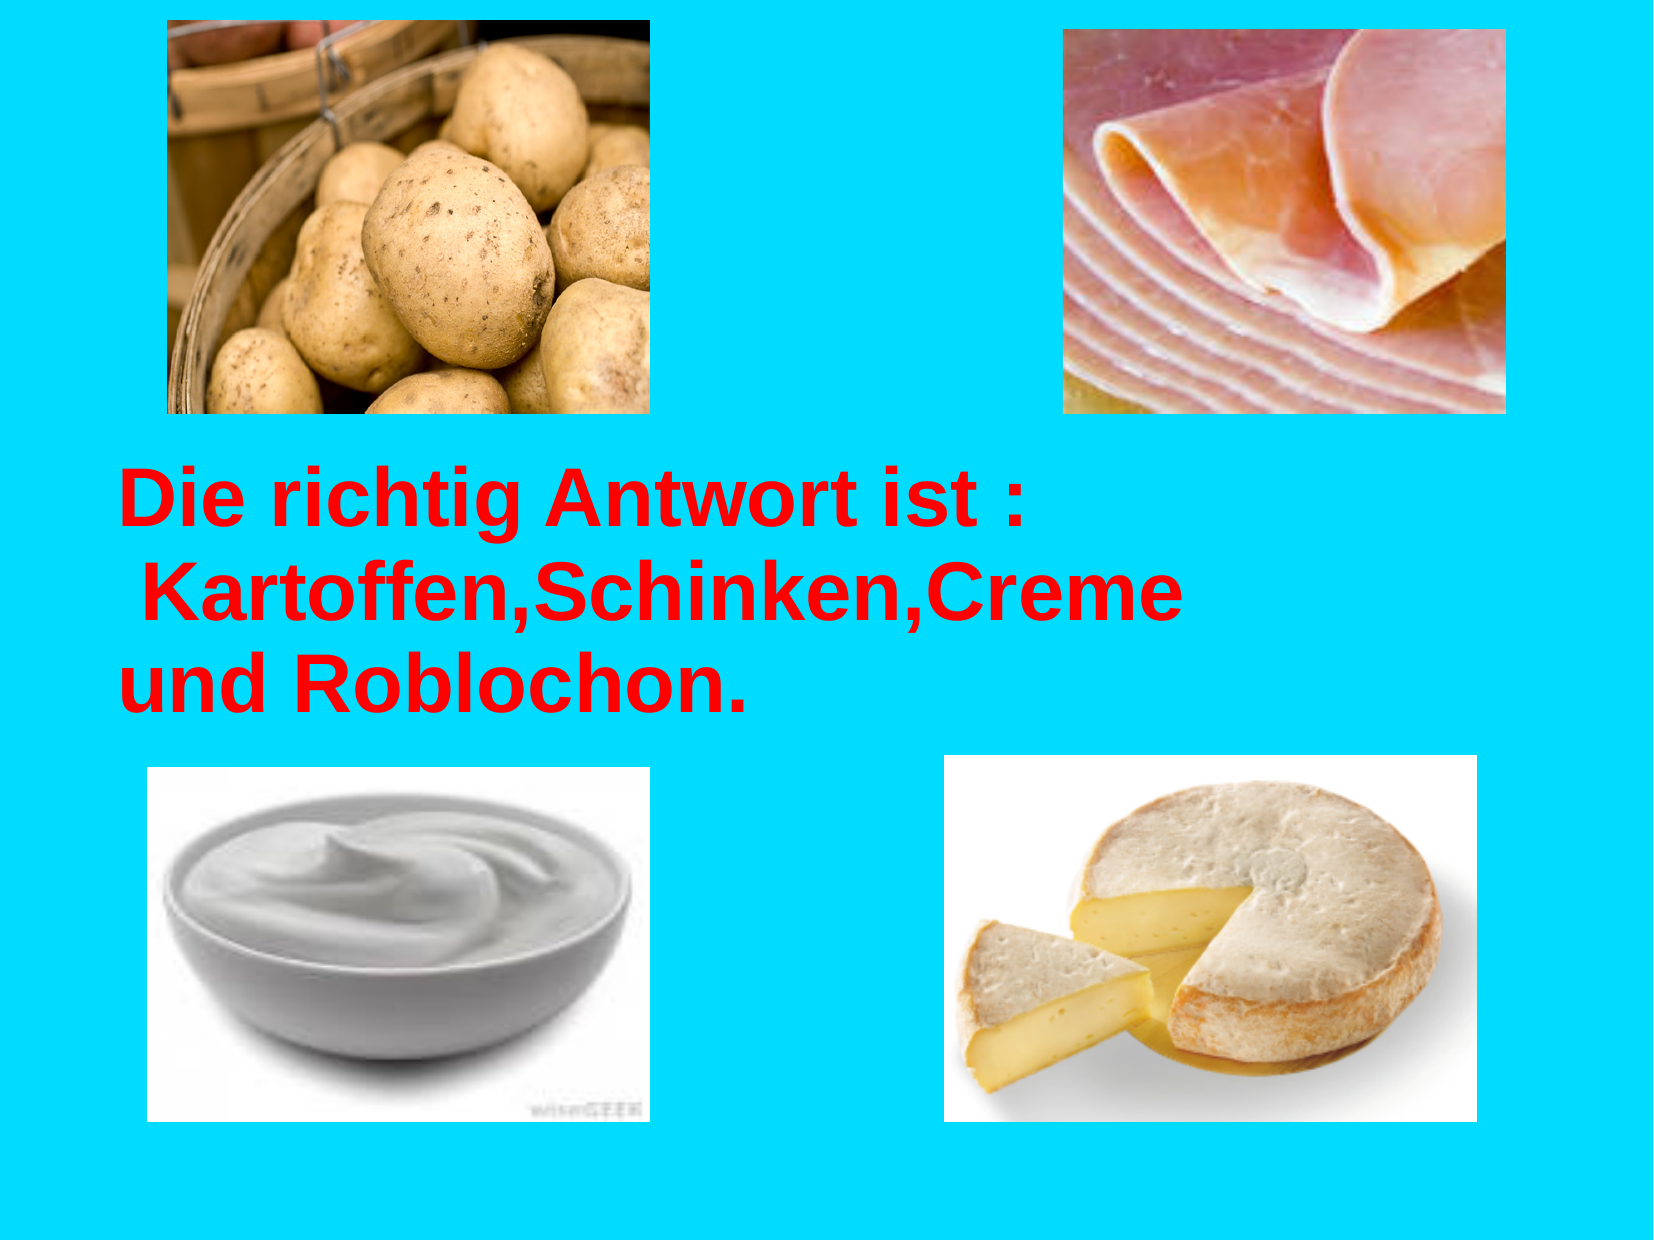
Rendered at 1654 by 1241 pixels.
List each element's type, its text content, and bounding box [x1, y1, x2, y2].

text_box Die richtig Antwort ist : Kartoffen,Schinken,Creme und Roblochon. [102, 444, 1565, 739]
picture [944, 755, 1477, 1123]
picture [147, 767, 650, 1123]
picture [1062, 29, 1506, 414]
picture [167, 20, 650, 414]
